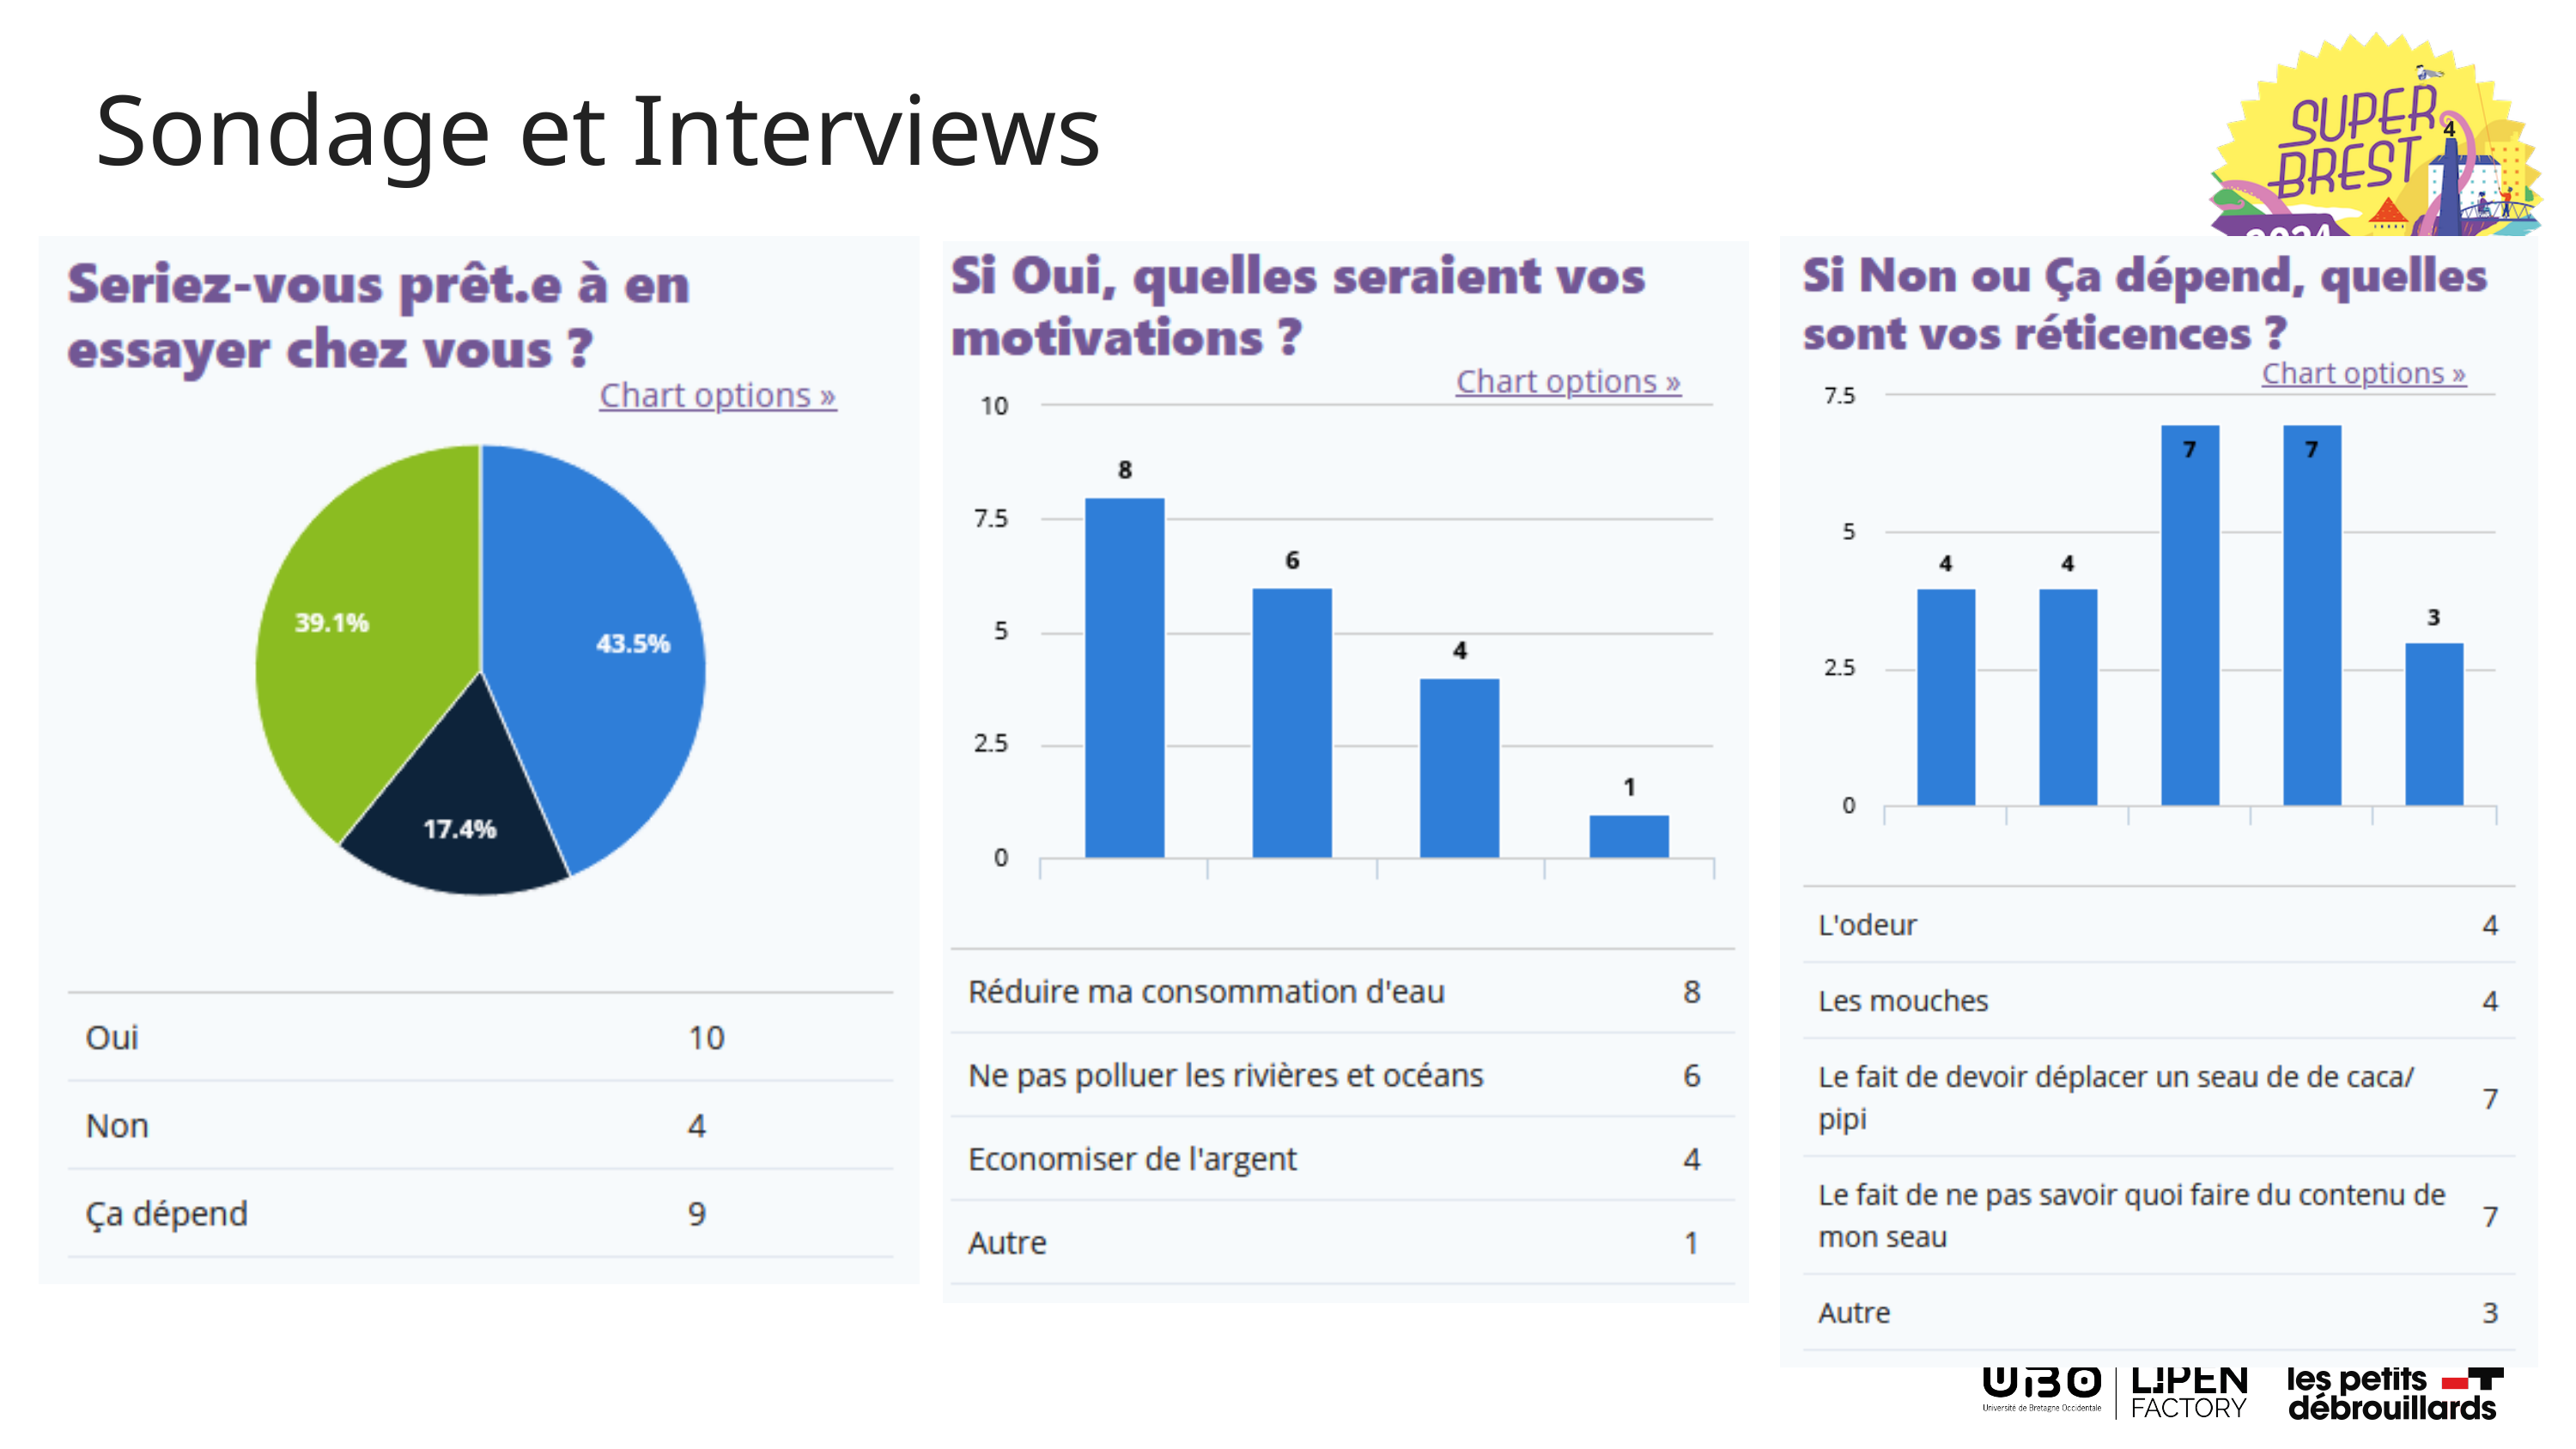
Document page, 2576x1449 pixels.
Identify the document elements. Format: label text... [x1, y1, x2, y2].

picture [943, 241, 1749, 1303]
picture [1780, 0, 2576, 1420]
picture [39, 236, 920, 1284]
slide_number <numéro> [2307, 93, 2456, 145]
title Sondage et Interviews [94, 64, 1562, 282]
